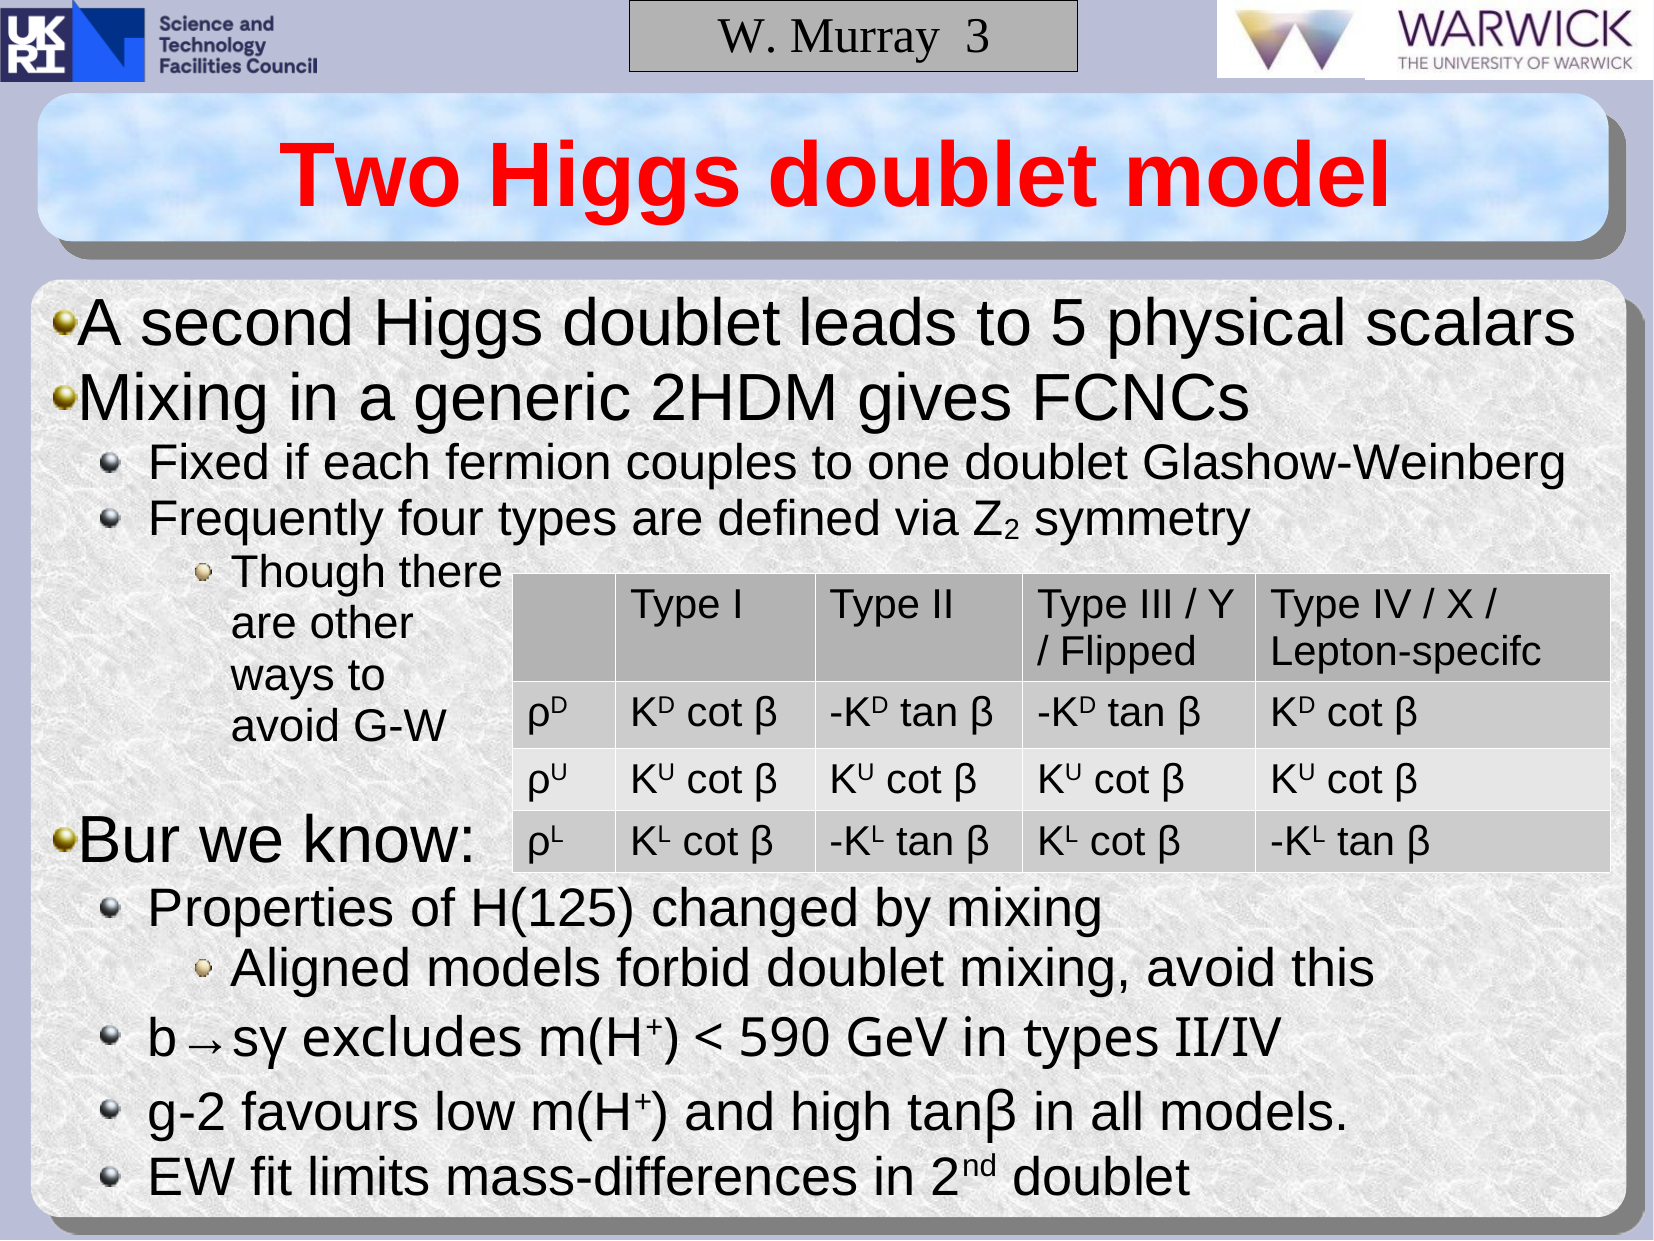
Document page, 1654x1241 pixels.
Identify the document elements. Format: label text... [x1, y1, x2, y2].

picture [30, 279, 1627, 1218]
table_cell -ΚD tan β [816, 682, 1022, 748]
table_cell ΚU cot β [1023, 749, 1255, 810]
table_cell ΚD cot β [1256, 682, 1610, 748]
picture [1217, 0, 1654, 80]
table_cell ΚU cot β [616, 749, 815, 810]
table_cell ΚL cot β [1023, 811, 1255, 872]
table_header Type III / Y / Flipped [1023, 574, 1255, 681]
table_cell ρL [513, 811, 615, 872]
table_cell ΚU cot β [816, 749, 1022, 810]
title Two Higgs doublet model [90, 101, 1584, 249]
list A second Higgs doublet leads to 5 physical scalars Mixing in a generic 2HDM gives FCNCs Fixed if each fermion couples to one doublet Glashow-Weinberg Frequently four types are defined via Z2 symmetry Though there are other ways to avoid G-W Bur we know: Properties of H(125) changed by mixing Aligned models forbid doublet mixing, avoid this b→sγ excludes m(H+) < 590 GeV in types II/IV g-2 favours low m(H+) and high tanβ in all models. EW fit limits mass-differences in 2nd doublet [53, 285, 1588, 1213]
table_cell ρU [513, 749, 615, 810]
table_header Type IV / X / Lepton-specifc [1256, 574, 1610, 681]
table_cell -ΚD tan β [1023, 682, 1255, 748]
table_header Type II [816, 574, 1022, 681]
table_header Type I [616, 574, 815, 681]
picture [0, 0, 317, 82]
table_cell ΚL cot β [616, 811, 815, 872]
table_cell ΚD cot β [616, 682, 815, 748]
table_cell -ΚL tan β [816, 811, 1022, 872]
picture [37, 93, 1609, 242]
table_header [513, 574, 615, 681]
table_cell ΚU cot β [1256, 749, 1610, 810]
table_cell ρD [513, 682, 615, 748]
table_cell -ΚL tan β [1256, 811, 1610, 872]
